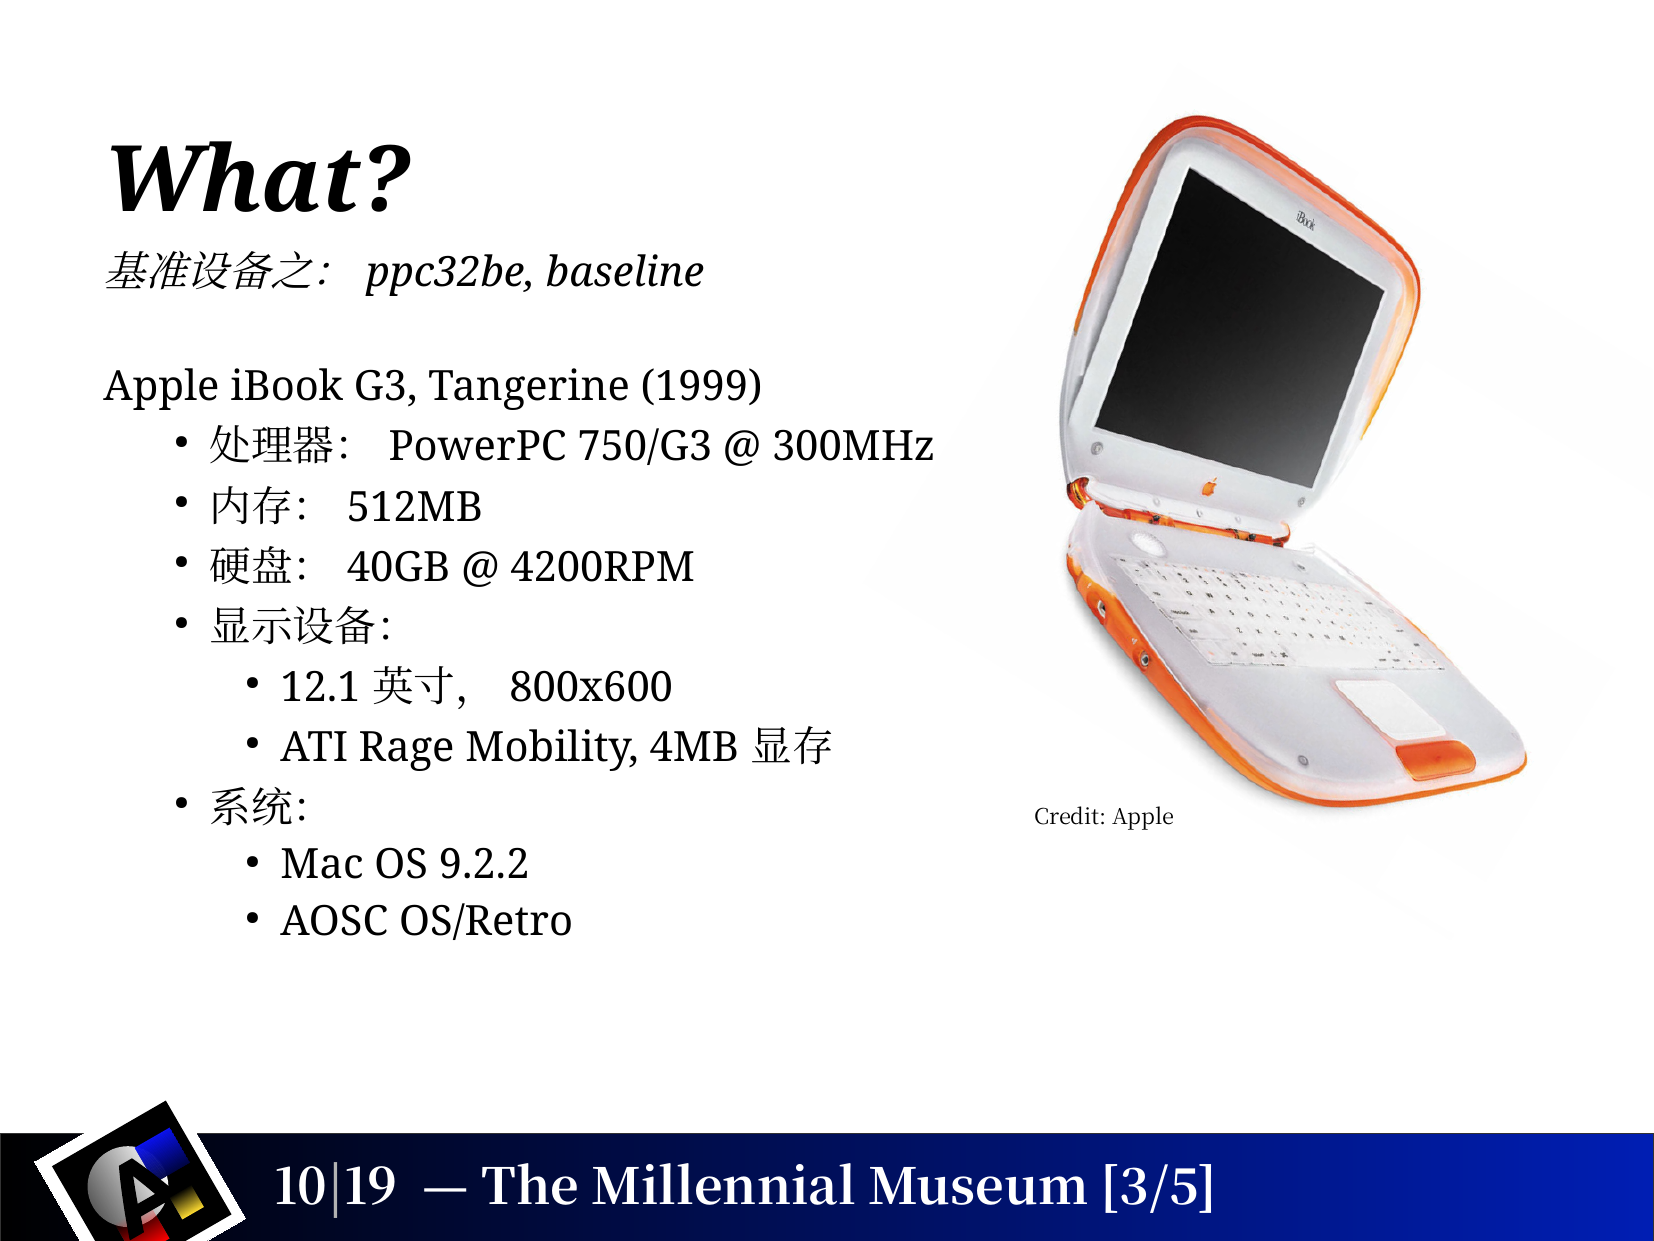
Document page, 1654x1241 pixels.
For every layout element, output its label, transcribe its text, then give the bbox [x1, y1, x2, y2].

text_box [0, 1084, 1654, 1241]
text_box Credit: Apple [1019, 792, 1188, 839]
text_box <编号>|19 — <slide-name> [259, 1139, 1571, 1241]
text_box What? 基准设备之：ppc32be, baseline Apple iBook G3, Tangerine (1999) 处理器：PowerPC 750/G3 @ 300MHz 内存：512MB 硬盘：40GB @ 4200RPM 显示设备： 12.1英寸，800x600 ATI Rage Mobility, 4MB显存 系统： Mac OS 9.2.2 AOSC OS/Retro [88, 106, 1056, 955]
picture [1056, 61, 1654, 940]
picture [51, 1100, 232, 1241]
